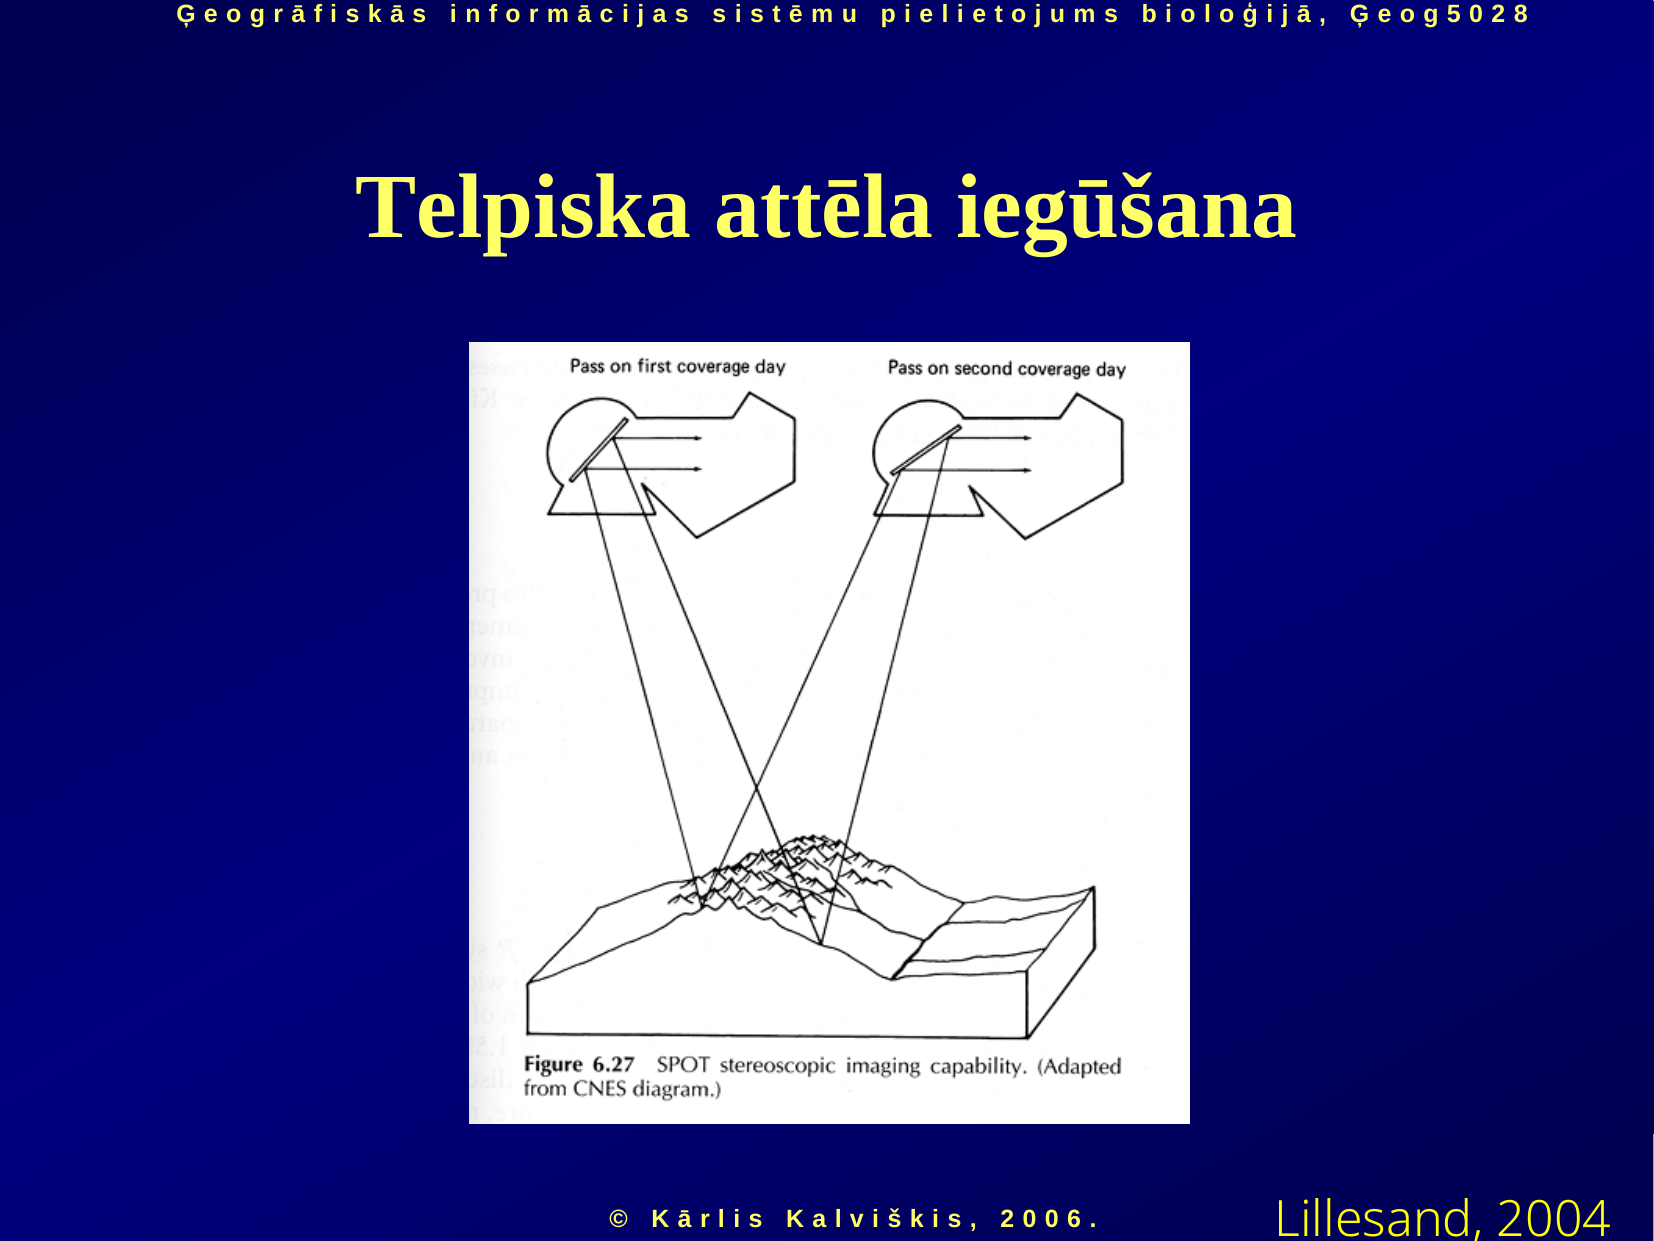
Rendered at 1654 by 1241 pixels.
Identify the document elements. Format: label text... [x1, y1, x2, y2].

picture [469, 342, 1190, 1124]
title Telpiska attēla iegūšana [121, 102, 1534, 311]
text_box Lillesand, 2004 [1225, 1182, 1654, 1241]
